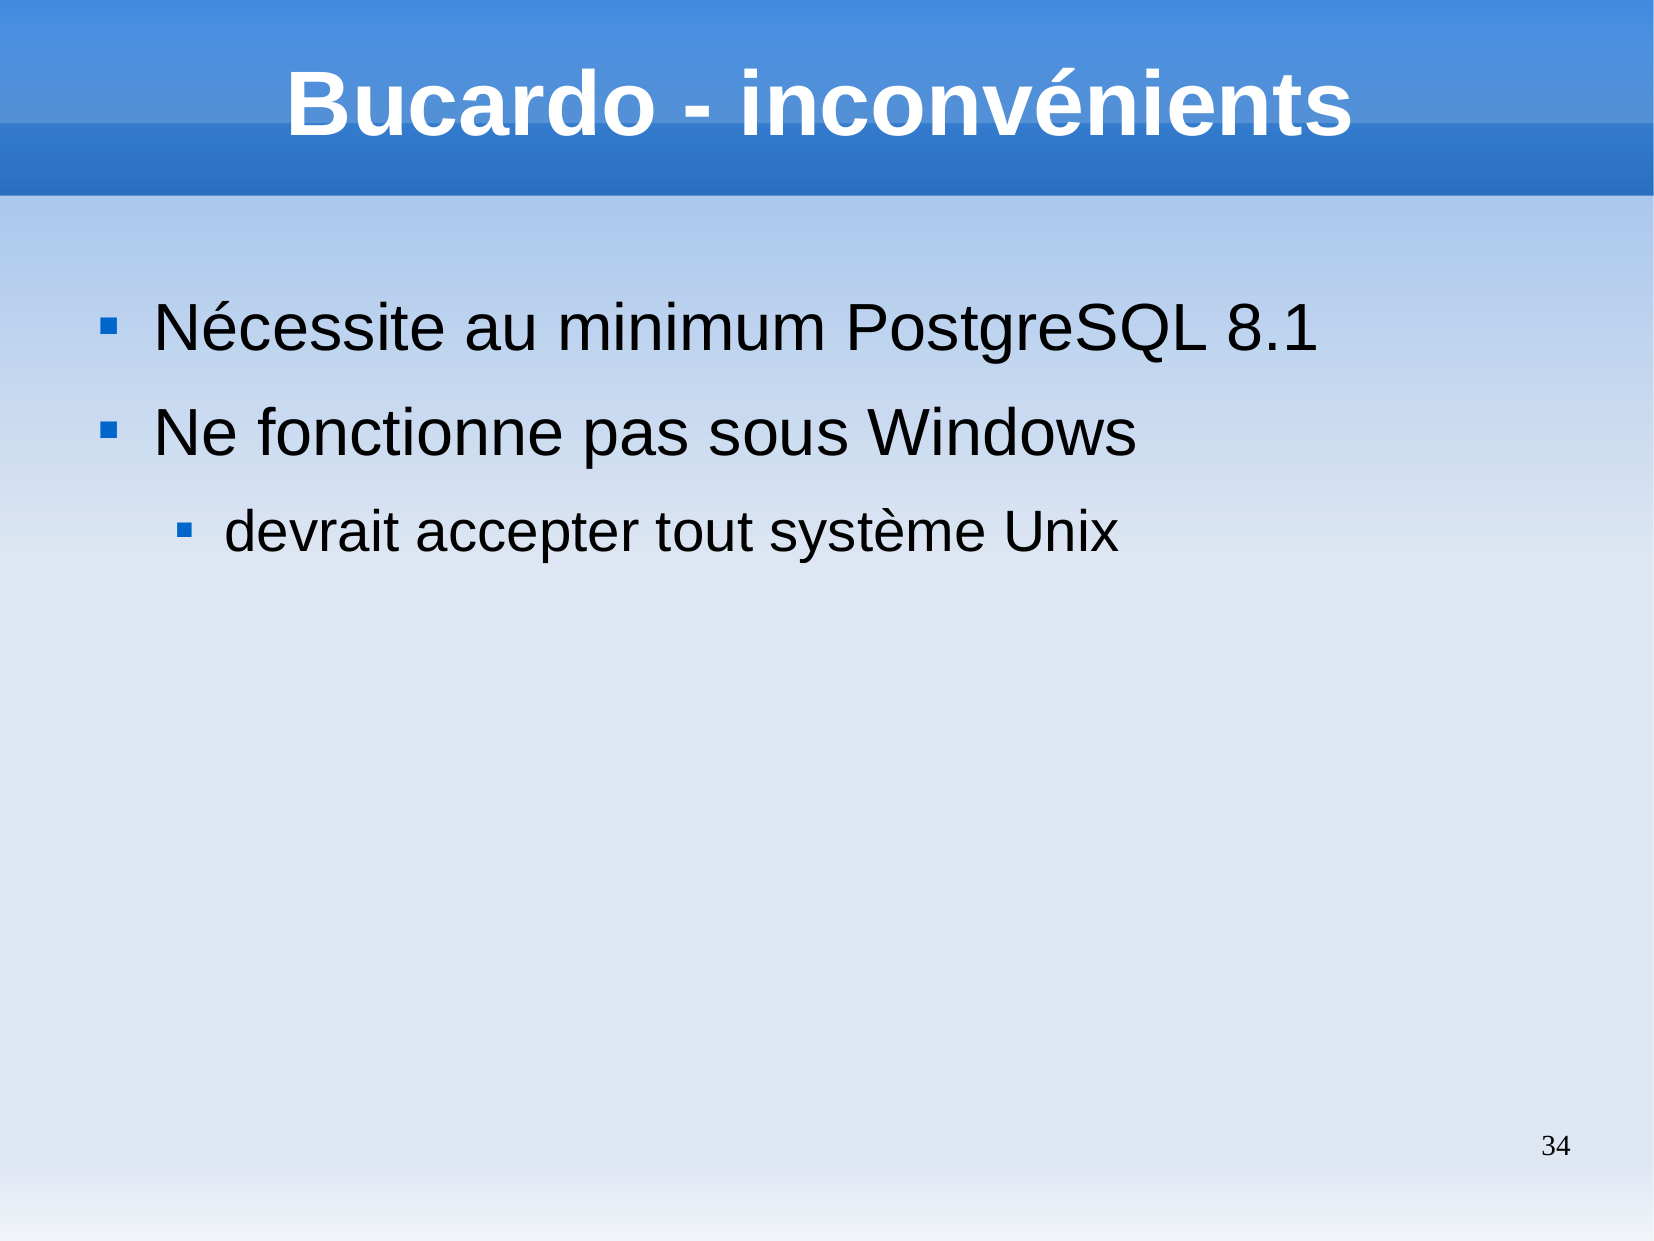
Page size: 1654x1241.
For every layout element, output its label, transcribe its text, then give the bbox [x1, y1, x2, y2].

title Bucardo - inconvénients [76, 7, 1565, 200]
picture [0, 0, 1654, 1241]
list Nécessite au minimum PostgreSQL 8.1 Ne fonctionne pas sous Windows devrait accepter tout système Unix [82, 290, 1571, 1094]
